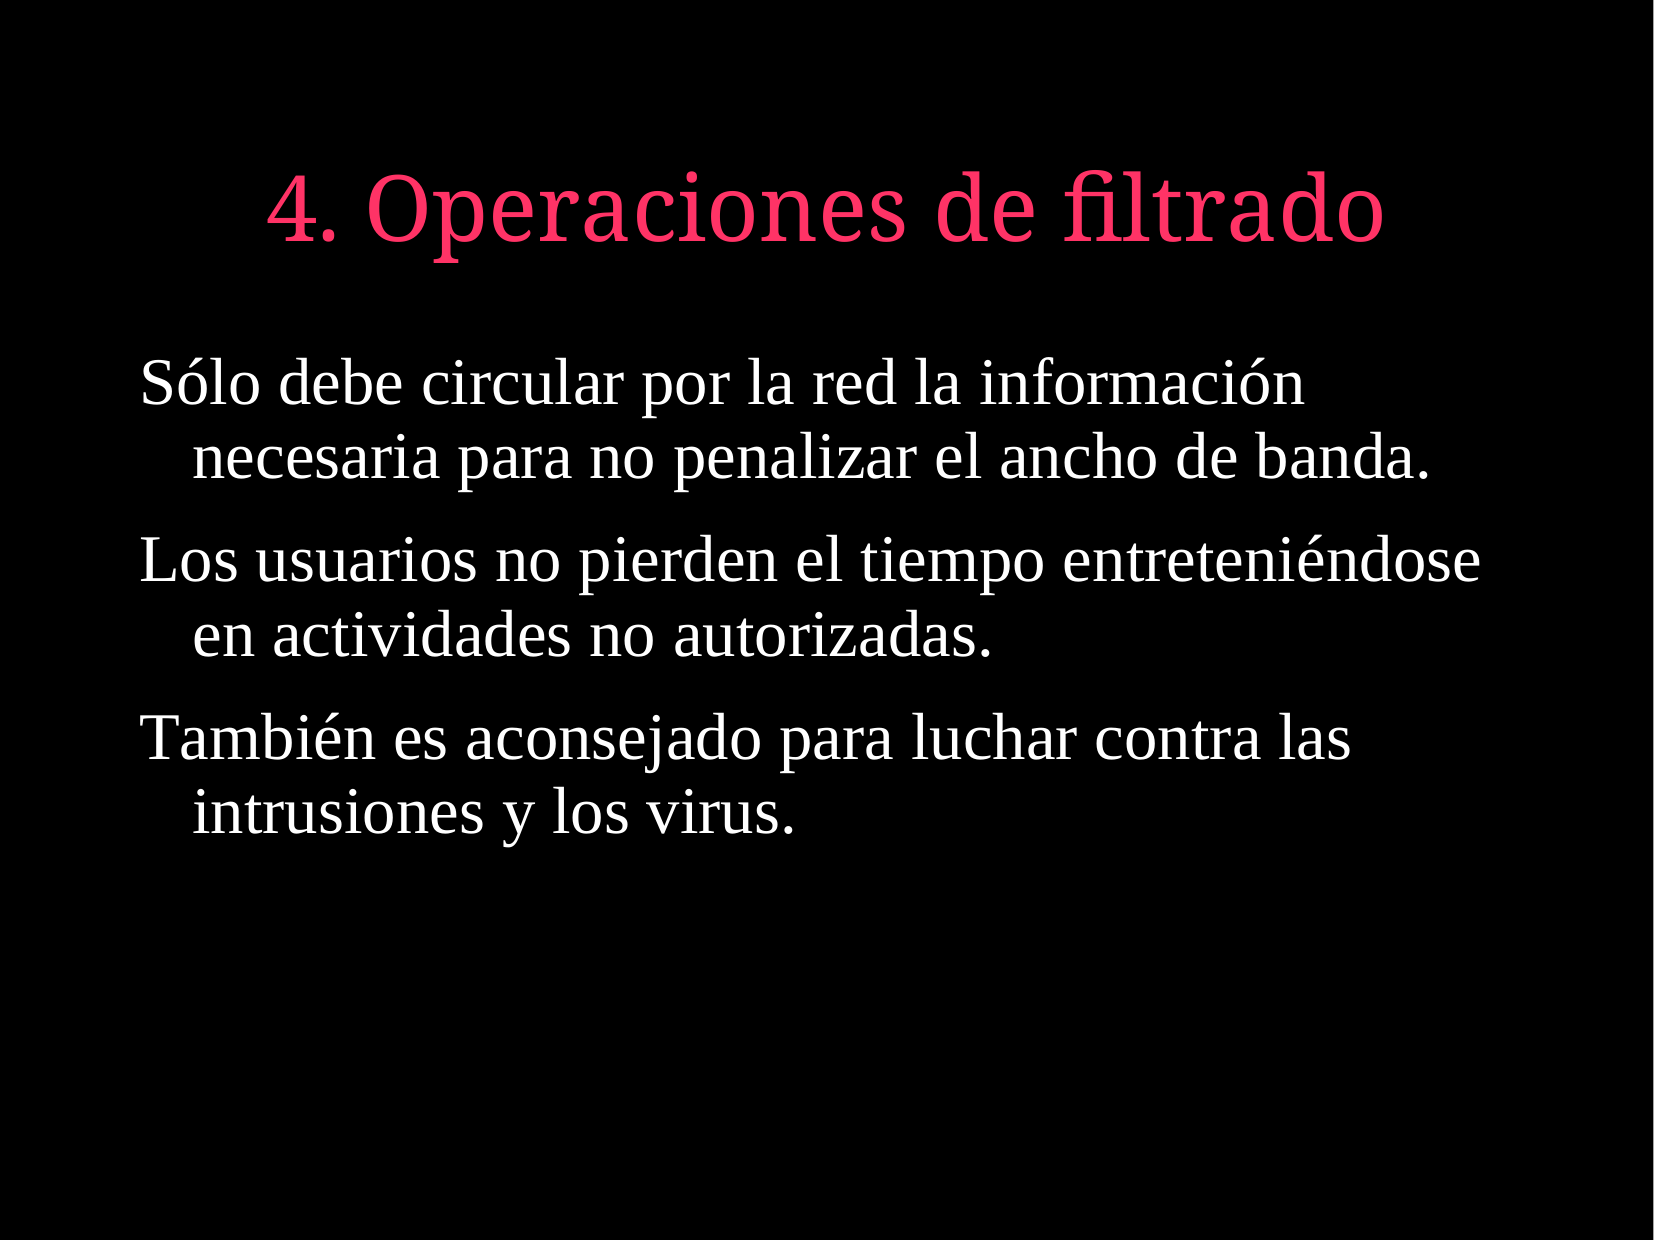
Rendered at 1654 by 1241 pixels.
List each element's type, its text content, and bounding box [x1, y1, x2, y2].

list Sólo debe circular por la red la información necesaria para no penalizar el ancho de banda. Los usuarios no pierden el tiempo entreteniéndose en actividades no autorizadas. También es aconsejado para luchar contra las intrusiones y los virus. [121, 344, 1534, 1127]
title 4. Operaciones de filtrado [121, 102, 1534, 311]
